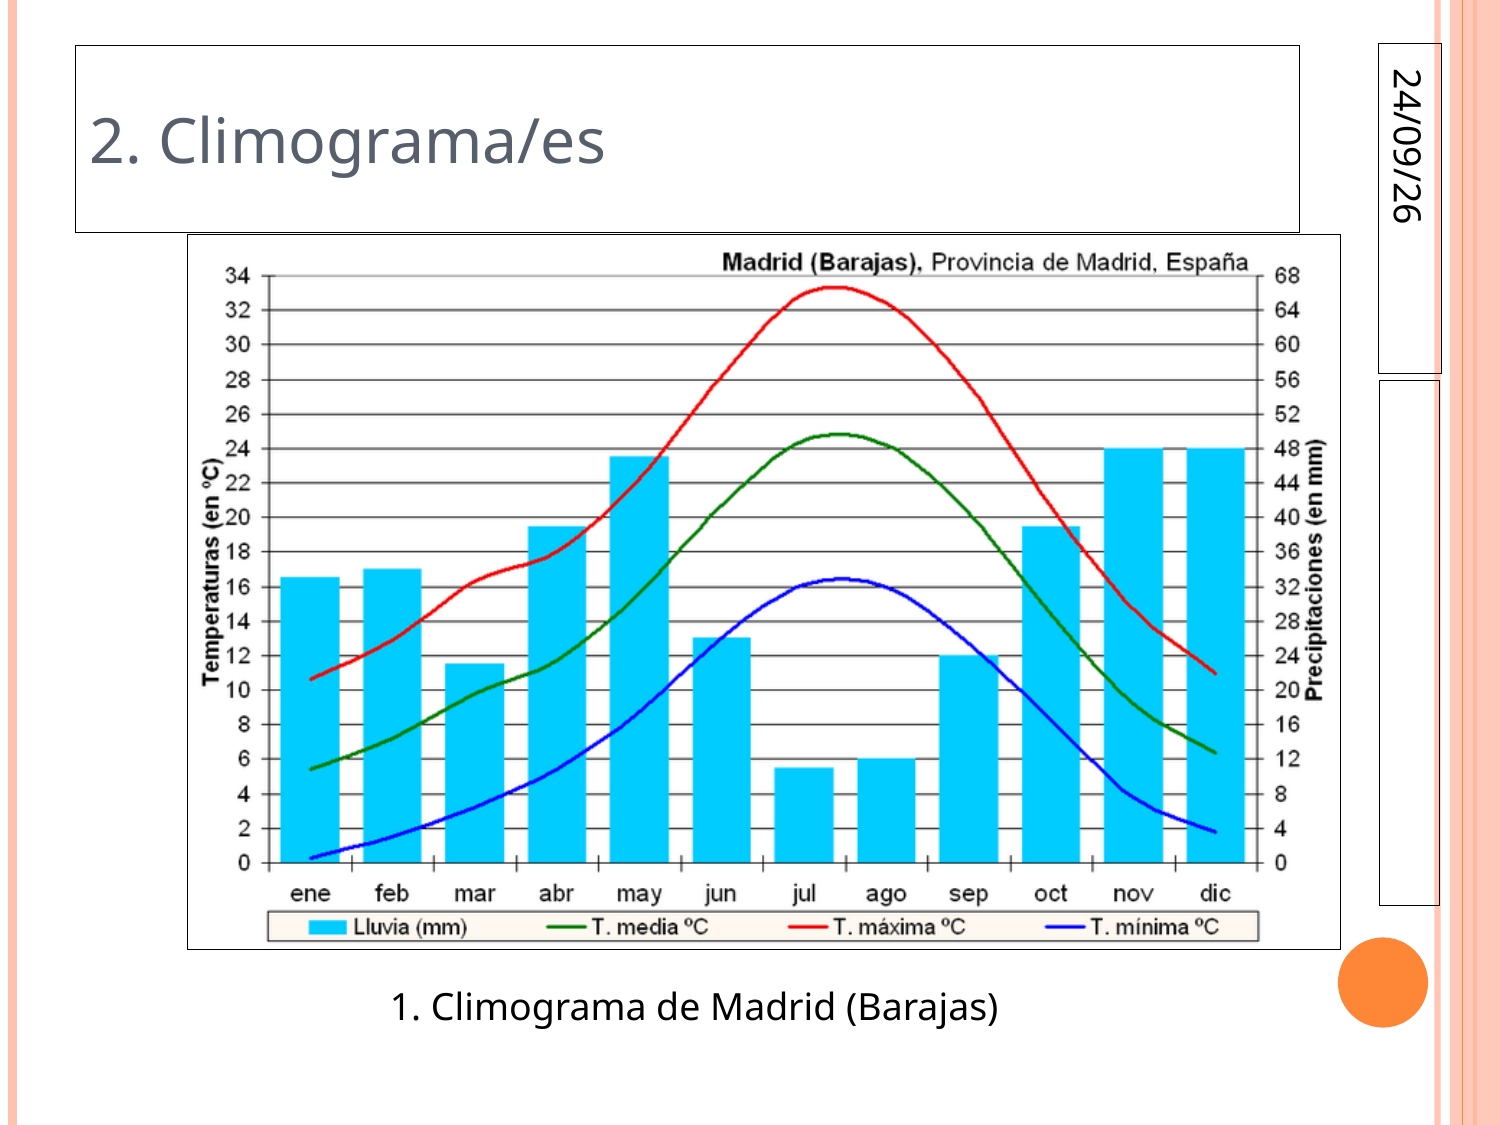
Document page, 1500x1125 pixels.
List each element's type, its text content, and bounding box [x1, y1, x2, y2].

text_box 1. Climograma de Madrid (Barajas) [374, 972, 1025, 1033]
picture [187, 234, 1341, 950]
title 2. Climograma/es [75, 45, 1300, 233]
